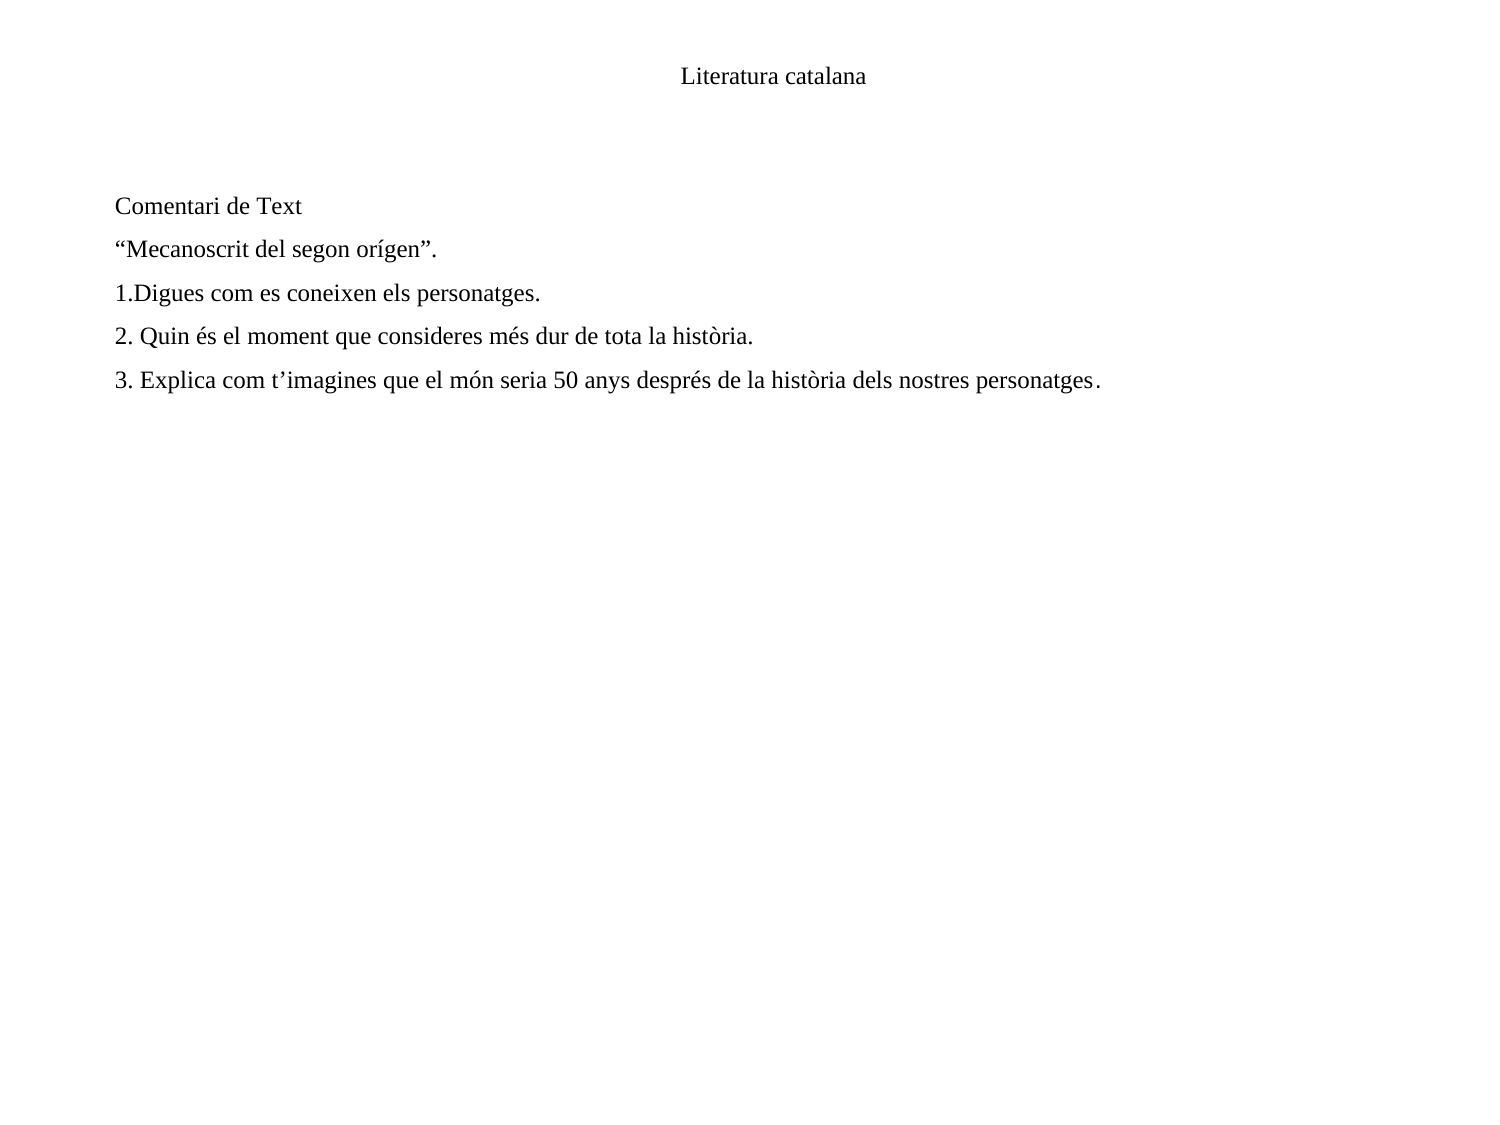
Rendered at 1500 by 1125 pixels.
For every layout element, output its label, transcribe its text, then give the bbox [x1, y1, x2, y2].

text_box Literatura catalana Comentari de Text “Mecanoscrit del segon orígen”. 1.Digues com es coneixen els personatges. 2. Quin és el moment que consideres més dur de tota la història. 3. Explica com t’imagines que el món seria 50 anys després de la història dels nostres personatges. [100, 54, 1447, 533]
